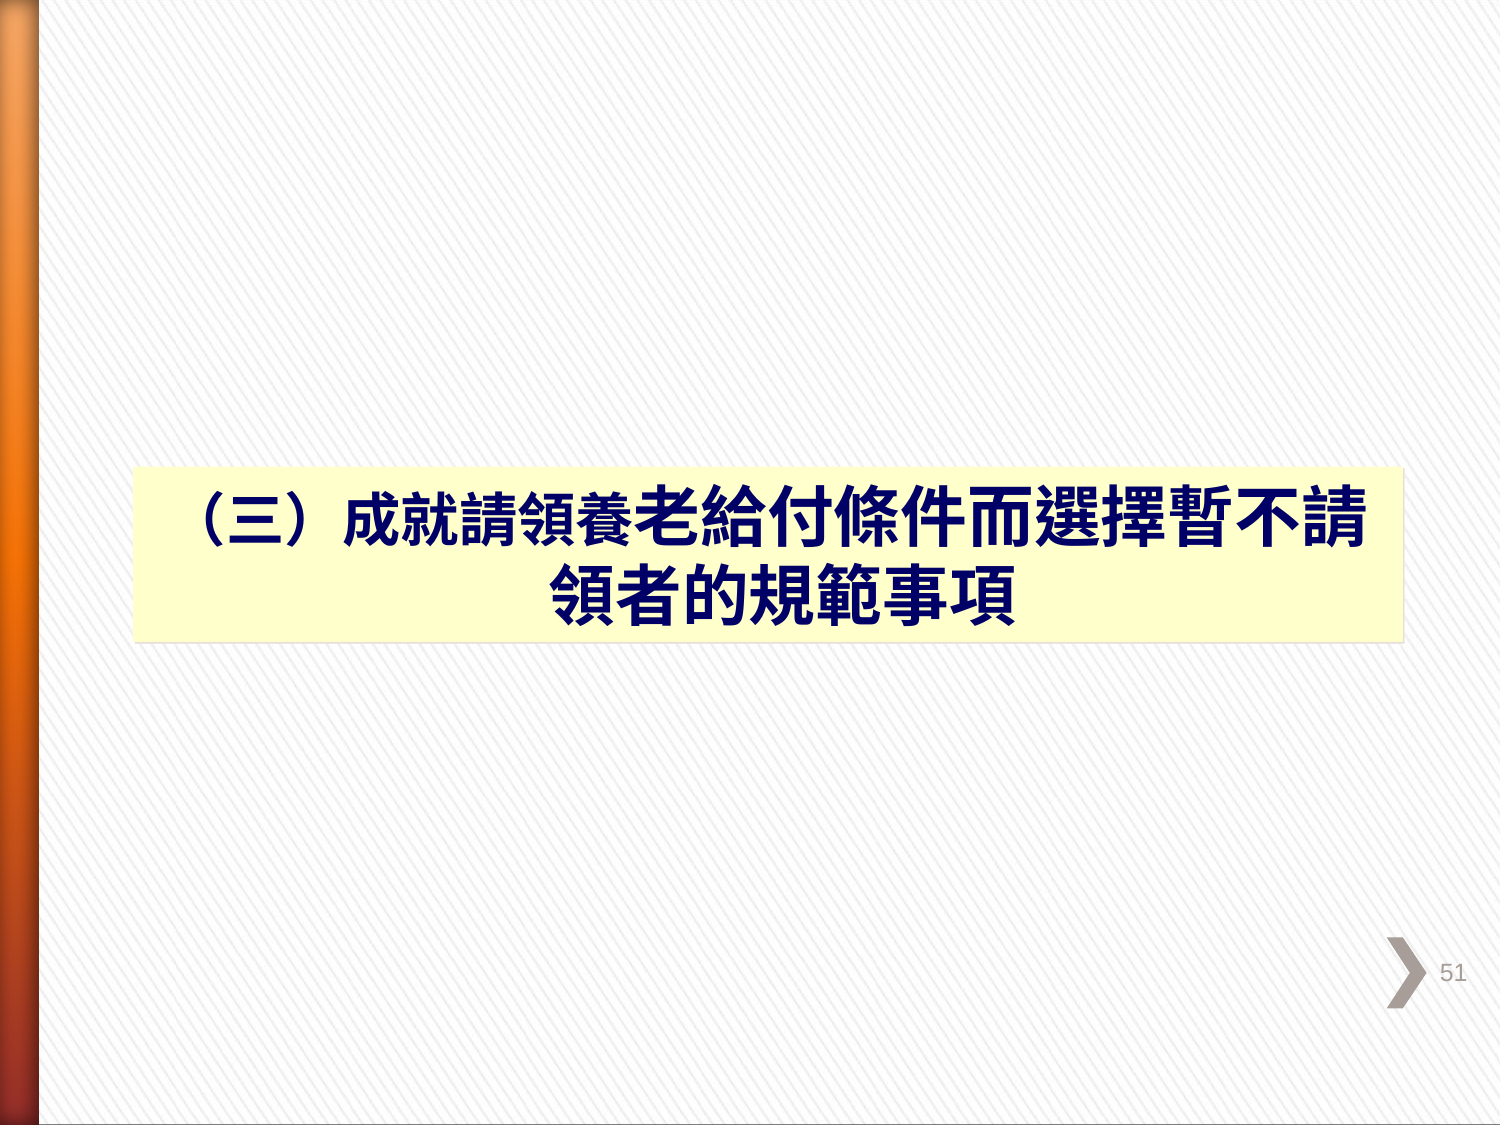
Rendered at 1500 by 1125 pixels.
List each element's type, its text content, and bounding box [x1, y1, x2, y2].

picture [0, 0, 1500, 1125]
text_box <編號> [1425, 941, 1488, 1002]
text_box （三）成就請領養老給付條件而選擇暫不請領者的規範事項 [133, 466, 1403, 642]
